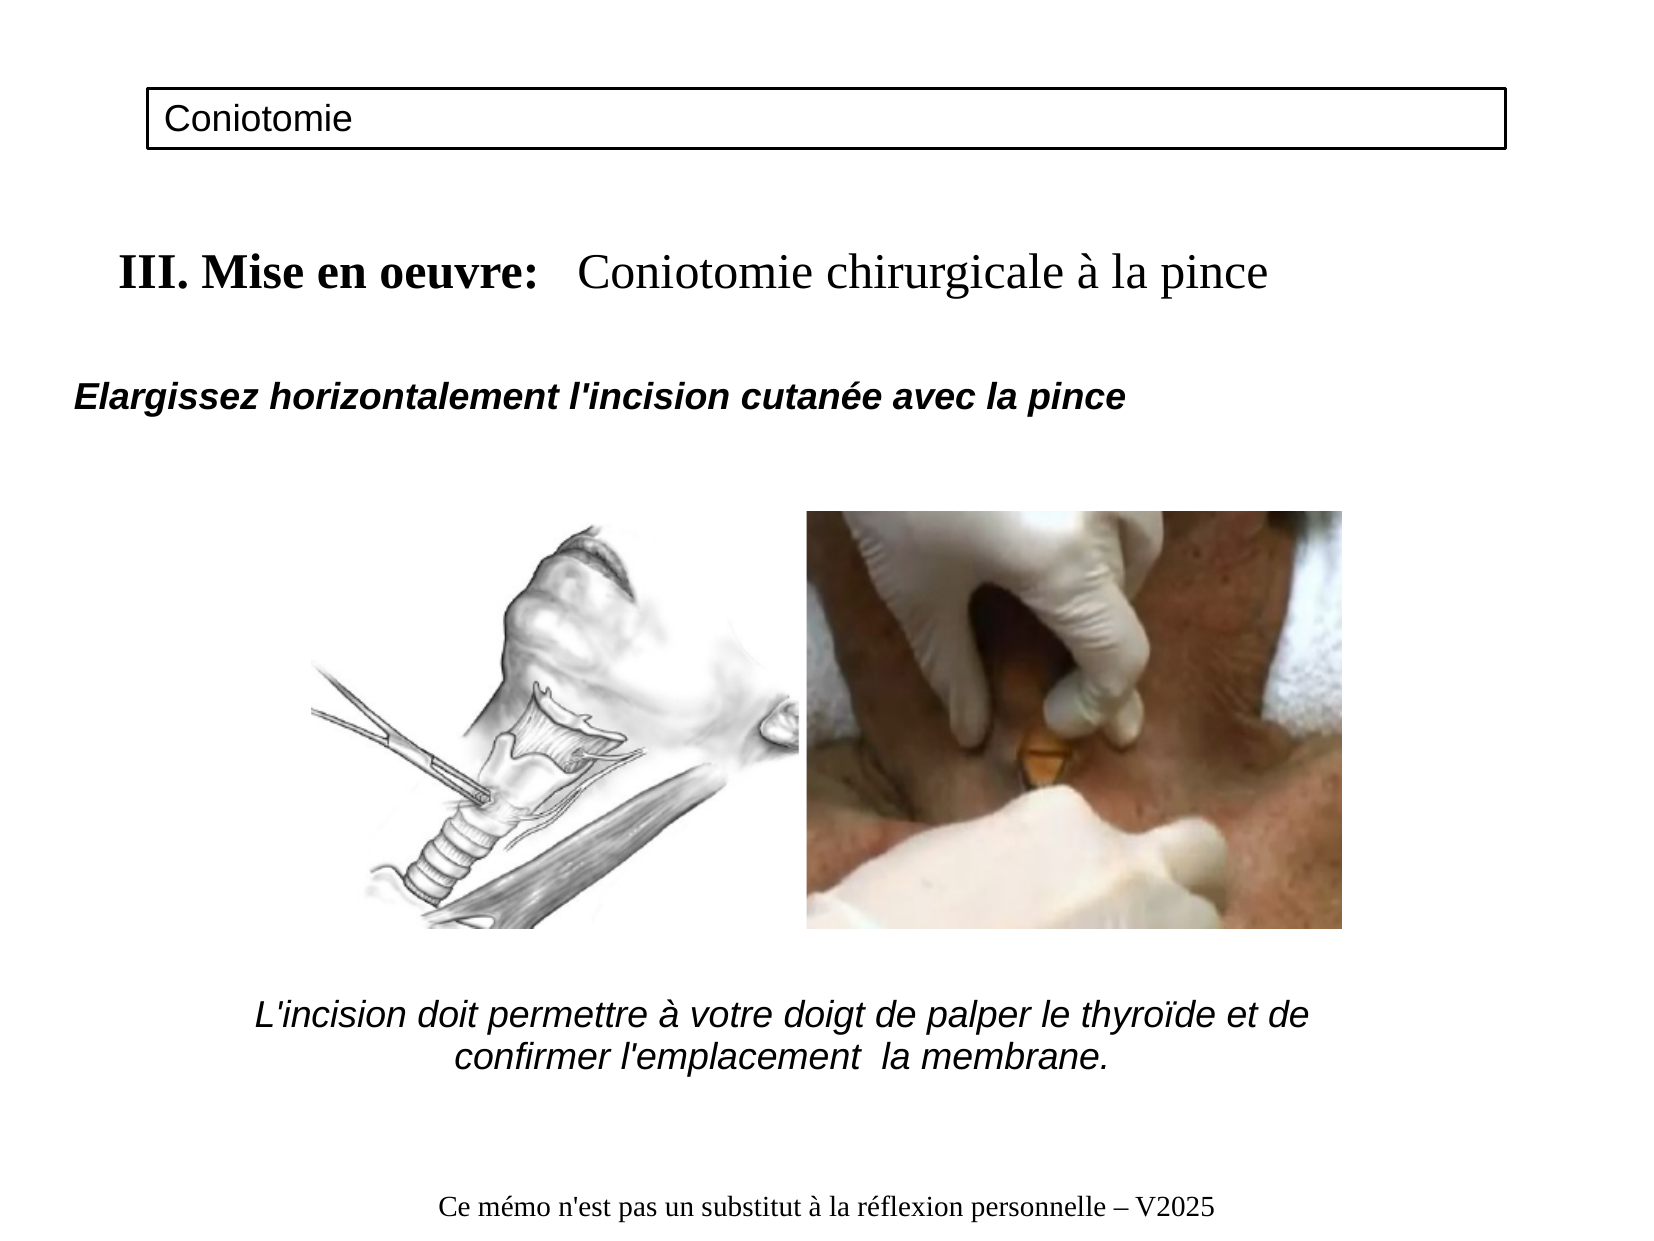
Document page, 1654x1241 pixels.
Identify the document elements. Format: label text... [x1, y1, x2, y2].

text_box L'incision doit permettre à votre doigt de palper le thyroïde et de confirmer l'emplacement la membrane. [177, 986, 1388, 1086]
text_box III. Mise en oeuvre: Coniotomie chirurgicale à la pince [103, 236, 1518, 309]
text_box Ce mémo n'est pas un substitut à la réflexion personnelle – V2025 [358, 1183, 1296, 1231]
text_box Elargissez horizontalement l'incision cutanée avec la pince [59, 368, 1595, 427]
text_box Coniotomie [147, 88, 1506, 149]
picture [311, 511, 1342, 929]
